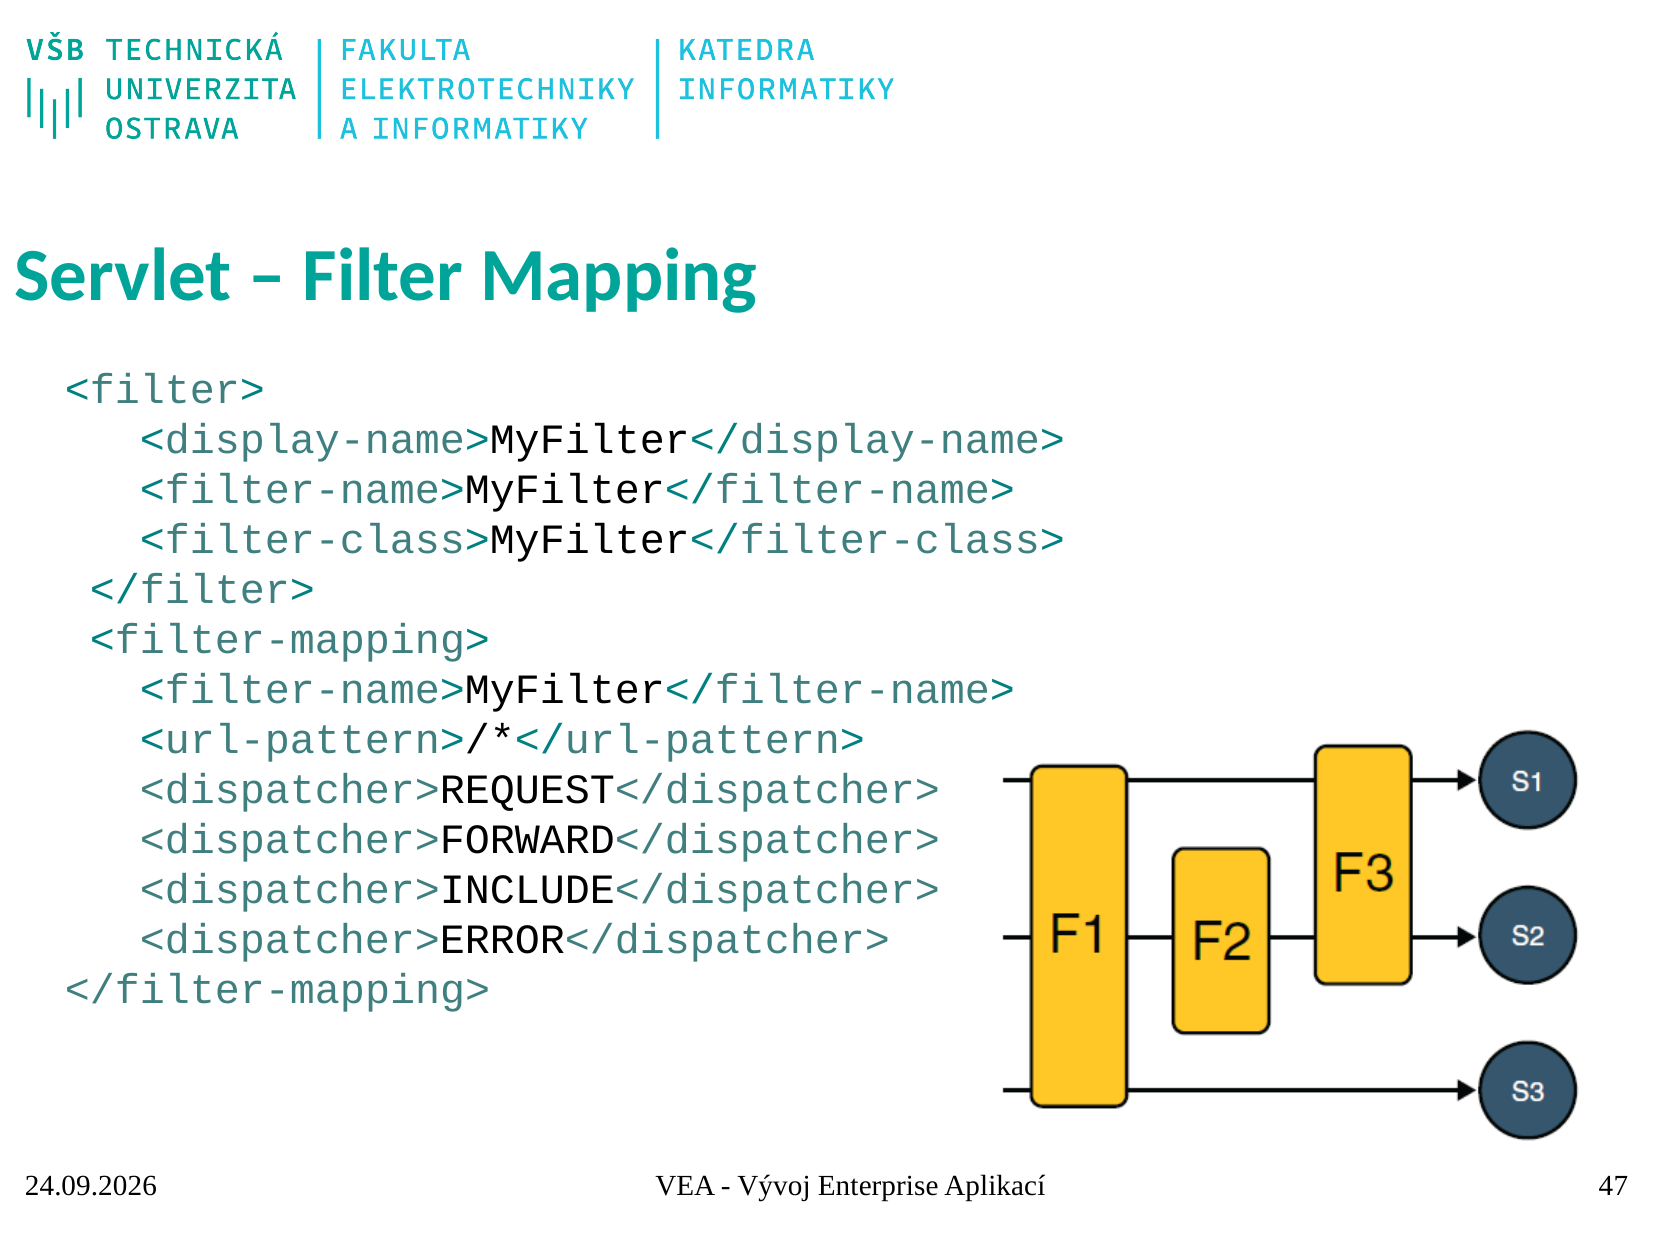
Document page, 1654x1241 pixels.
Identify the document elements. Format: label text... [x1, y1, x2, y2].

picture [996, 720, 1583, 1145]
title Servlet – Filter Mapping [14, 165, 1619, 319]
picture [26, 31, 894, 139]
list <filter> <display-name>MyFilter</display-name> <filter-name>MyFilter</filter-name> <filter-class>MyFilter</filter-class> </filter> <filter-mapping> <filter-name>MyFilter</filter-name> <url-pattern>/*</url-pattern> <dispatcher>REQUEST</dispatcher> <dispatcher>FORWARD</dispatcher> <dispatcher>INCLUDE</dispatcher> <dispatcher>ERROR</dispatcher> </filter-mapping> [24, 354, 1629, 1146]
